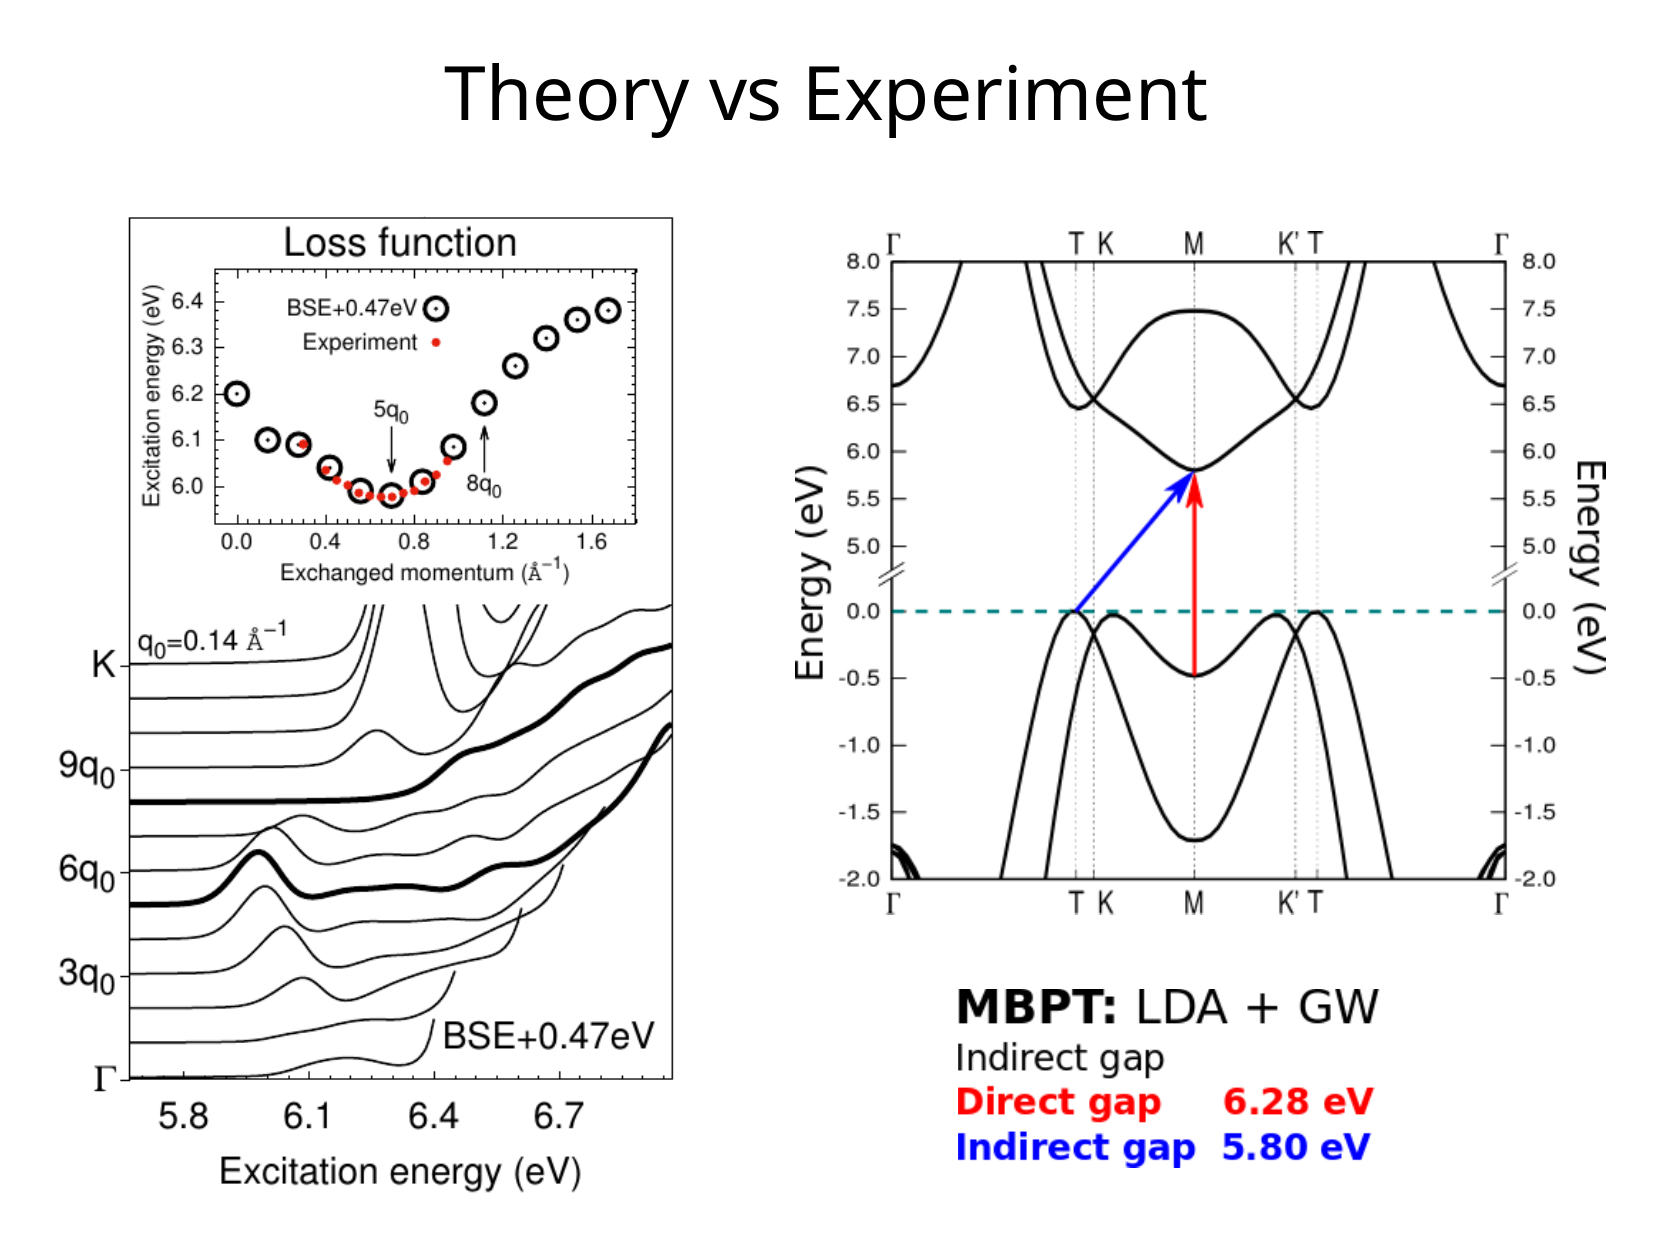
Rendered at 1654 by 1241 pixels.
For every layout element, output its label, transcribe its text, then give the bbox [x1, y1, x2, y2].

picture [45, 199, 706, 1218]
title Theory vs Experiment [82, 18, 1571, 166]
picture [958, 989, 1381, 1169]
picture [795, 231, 1606, 916]
